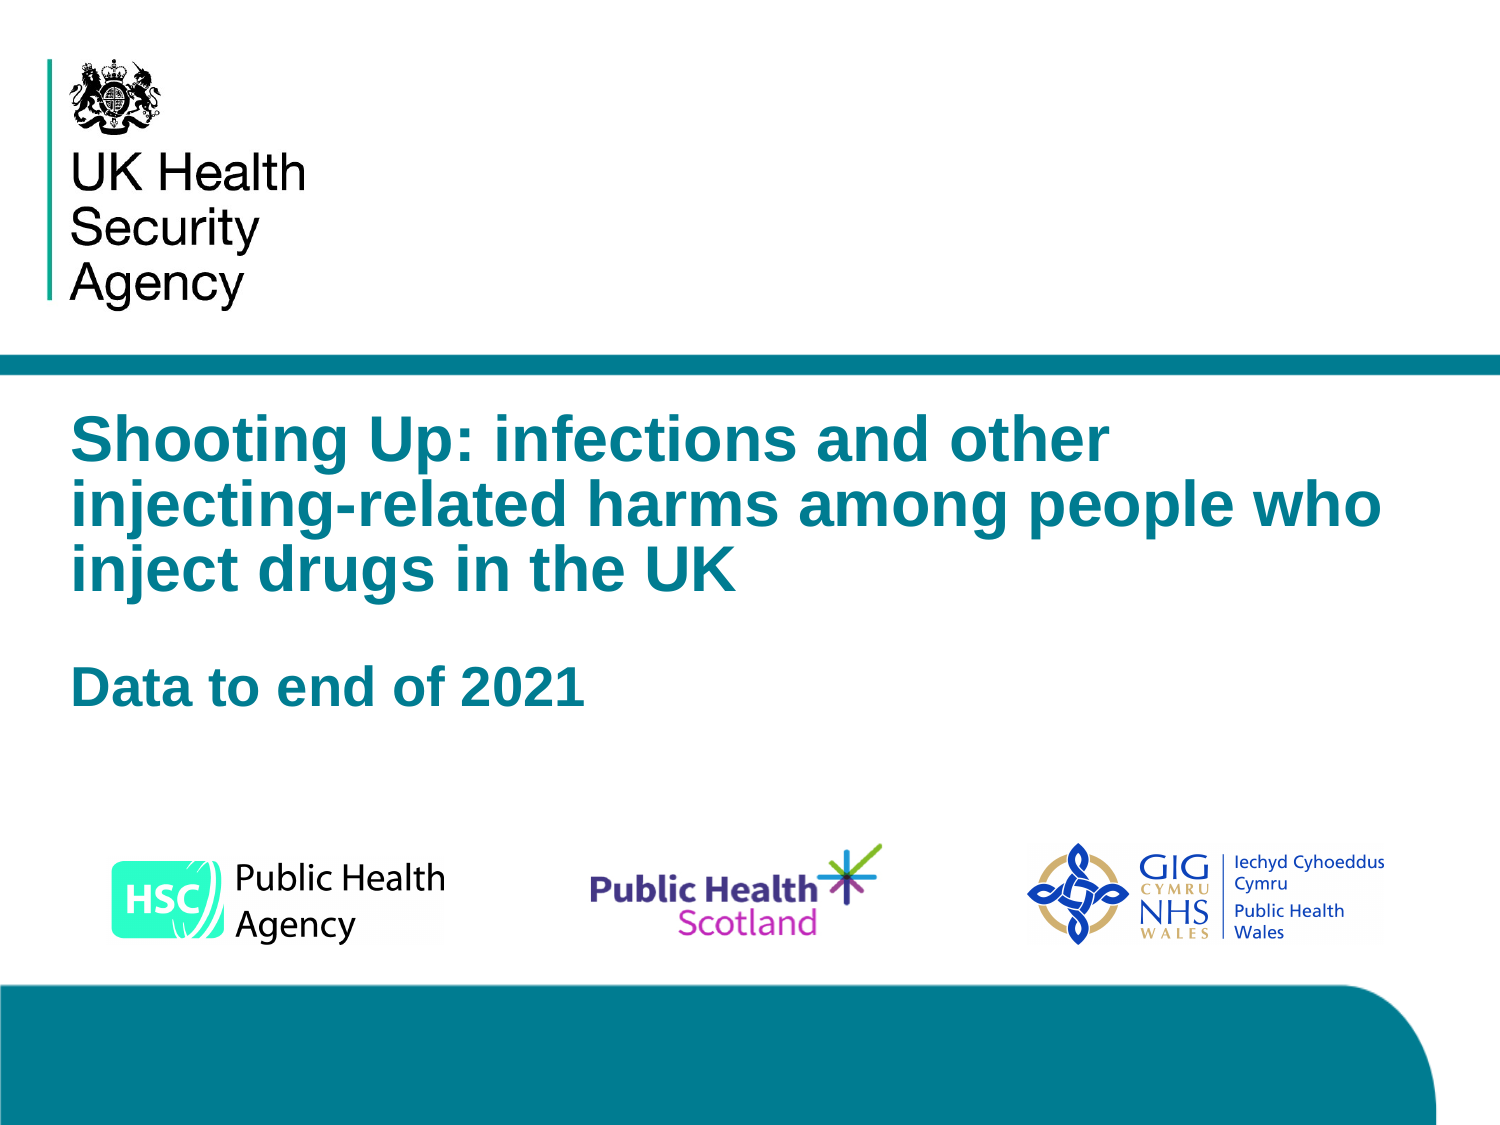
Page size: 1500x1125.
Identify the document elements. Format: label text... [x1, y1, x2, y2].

title Shooting Up: infections and other injecting-related harms among people who inject drugs in the UK Data to end of 2021 [55, 402, 1415, 822]
picture [106, 856, 444, 945]
picture [1027, 843, 1384, 945]
picture [587, 843, 883, 945]
picture [24, 36, 322, 323]
